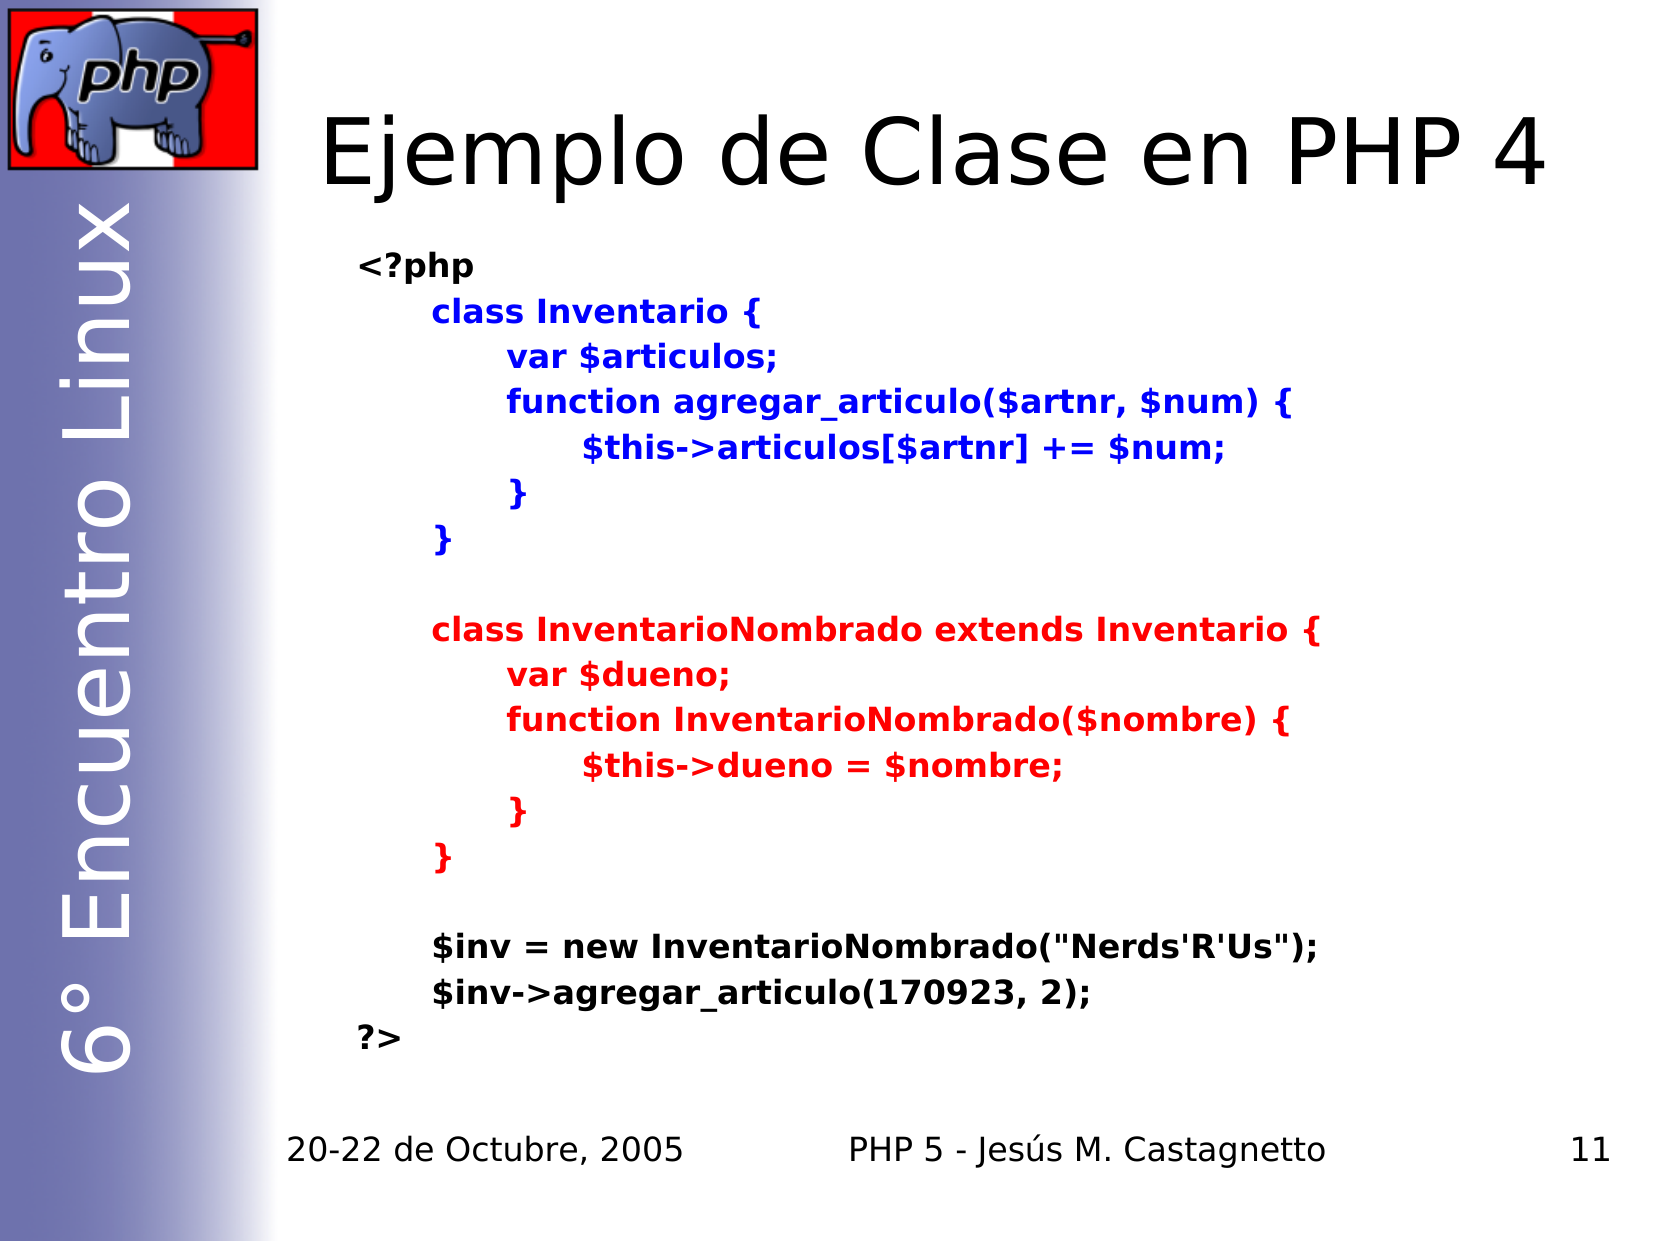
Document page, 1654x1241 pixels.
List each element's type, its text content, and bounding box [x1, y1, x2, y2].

title Ejemplo de Clase en PHP 4 [300, 49, 1571, 257]
text_box <?php class Inventario { var $articulos; function agregar_articulo($artnr, $num) { $this->articulos[$artnr] += $num; } } class InventarioNombrado extends Inventario { var $dueno; function InventarioNombrado($nombre) { $this->dueno = $nombre; } } $inv = new InventarioNombrado("Nerds'R'Us"); $inv->agregar_articulo(170923, 2); ?> [341, 232, 1342, 1059]
picture [0, 0, 1654, 1241]
